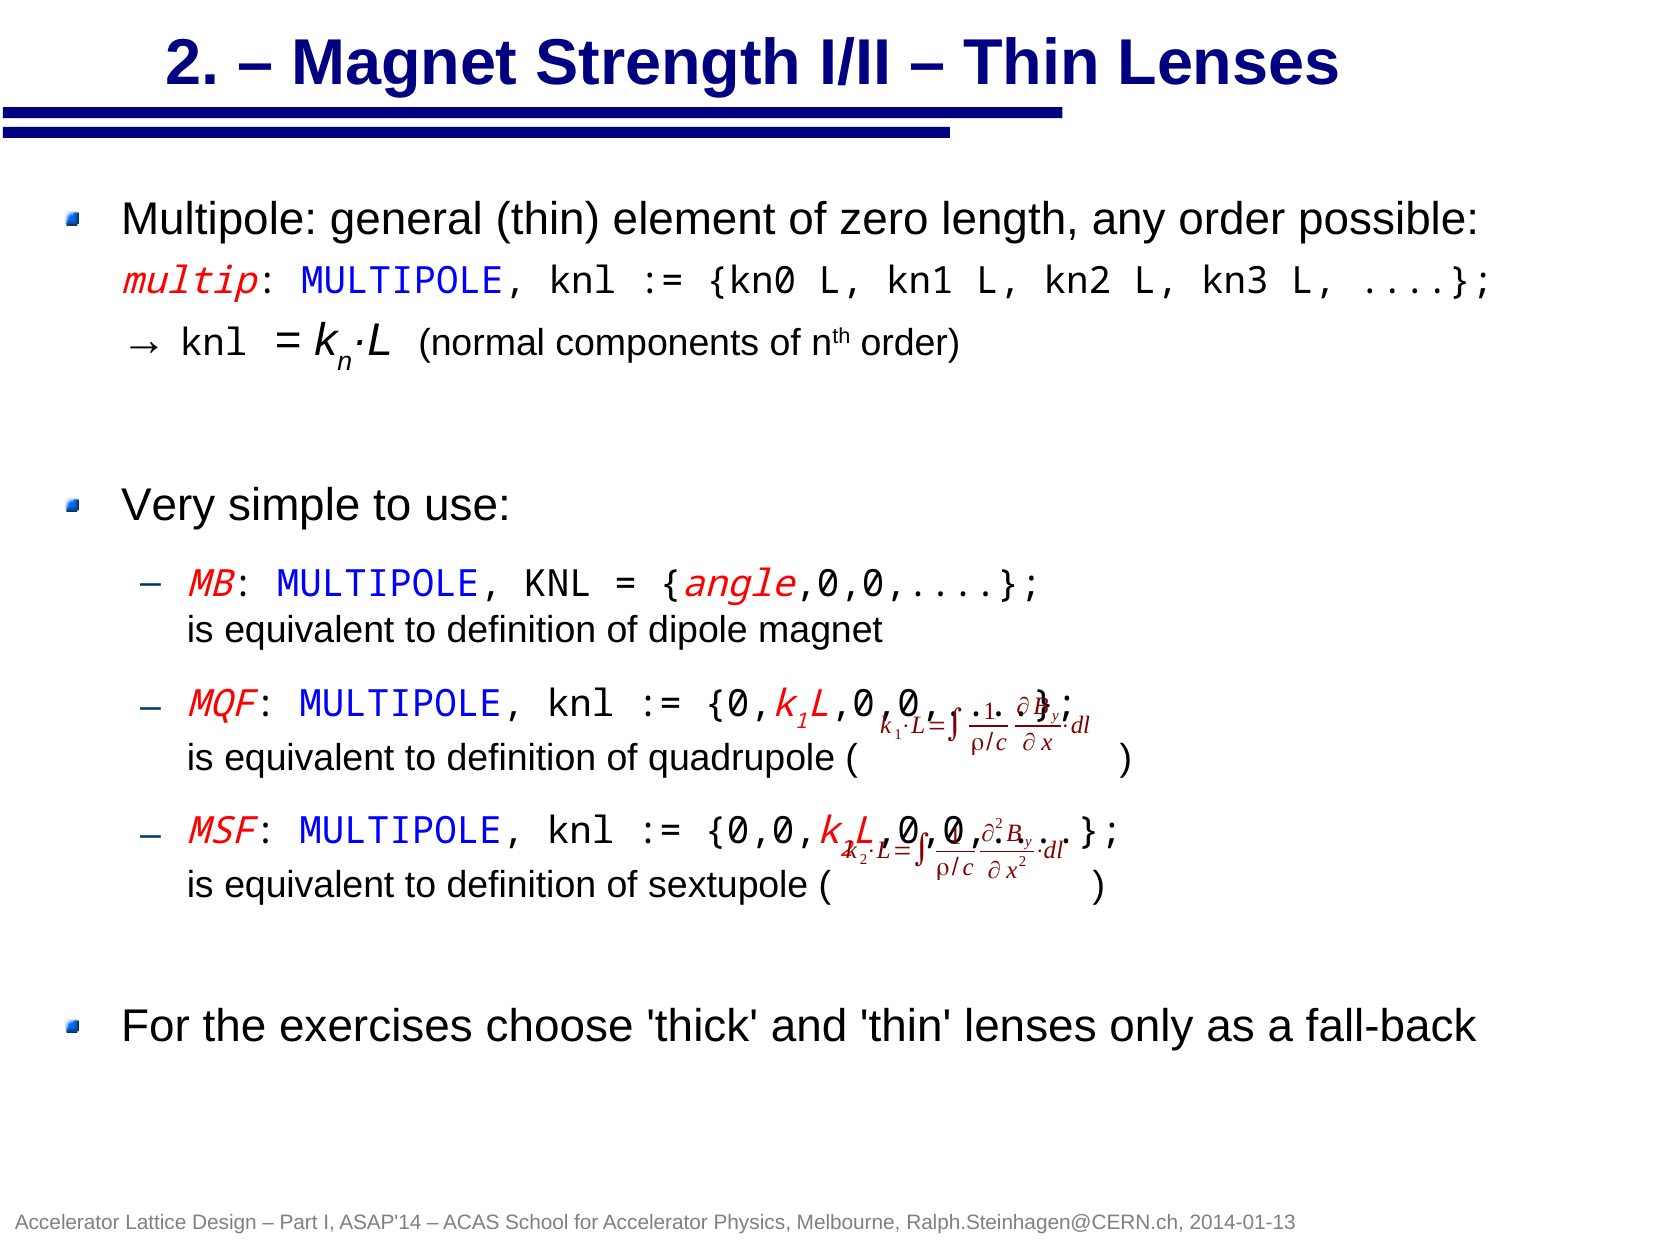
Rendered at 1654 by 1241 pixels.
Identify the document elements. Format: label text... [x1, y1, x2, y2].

title 2. – Magnet Strength I/II – Thin Lenses [165, 0, 1406, 124]
list Multipole: general (thin) element of zero length, any order possible: multip: MULTIPOLE, knl := {kn0 L, kn1 L, kn2 L, kn3 L, ....}; → knl = kn·L (normal components of nth order) Very simple to use: MB: MULTIPOLE, KNL = {angle,0,0,....}; is equivalent to definition of dipole magnet MQF: MULTIPOLE, knl := {0,k1L,0,0,....}; is equivalent to definition of quadrupole ( ) MSF: MULTIPOLE, knl := {0,0,k2L,0,0,....}; is equivalent to definition of sextupole ( ) For the exercises choose 'thick' and 'thin' lenses only as a fall-back [65, 192, 1628, 1205]
chart [839, 814, 1071, 885]
chart [874, 692, 1098, 756]
